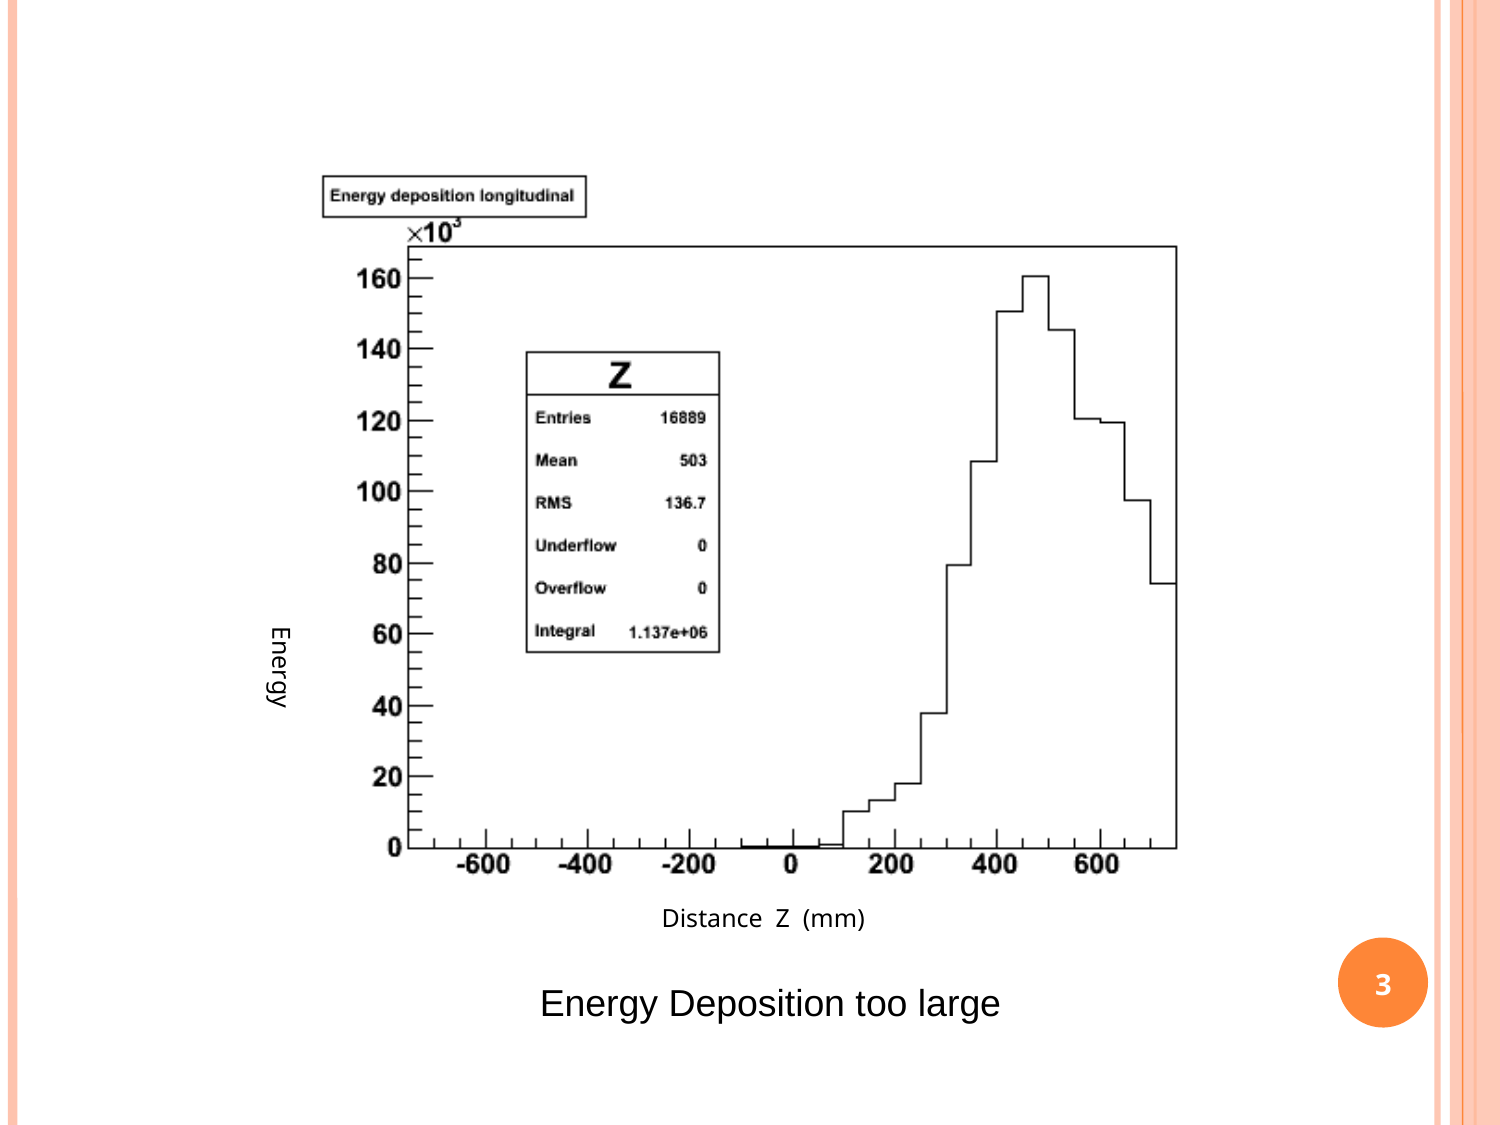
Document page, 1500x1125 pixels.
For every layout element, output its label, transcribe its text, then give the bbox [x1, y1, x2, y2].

text_box <number> [1333, 941, 1434, 1028]
text_box Energy Deposition too large [525, 975, 1126, 1032]
text_box Distance Z (mm) [646, 893, 977, 938]
picture [313, 148, 1206, 907]
text_box Energy [262, 611, 307, 735]
